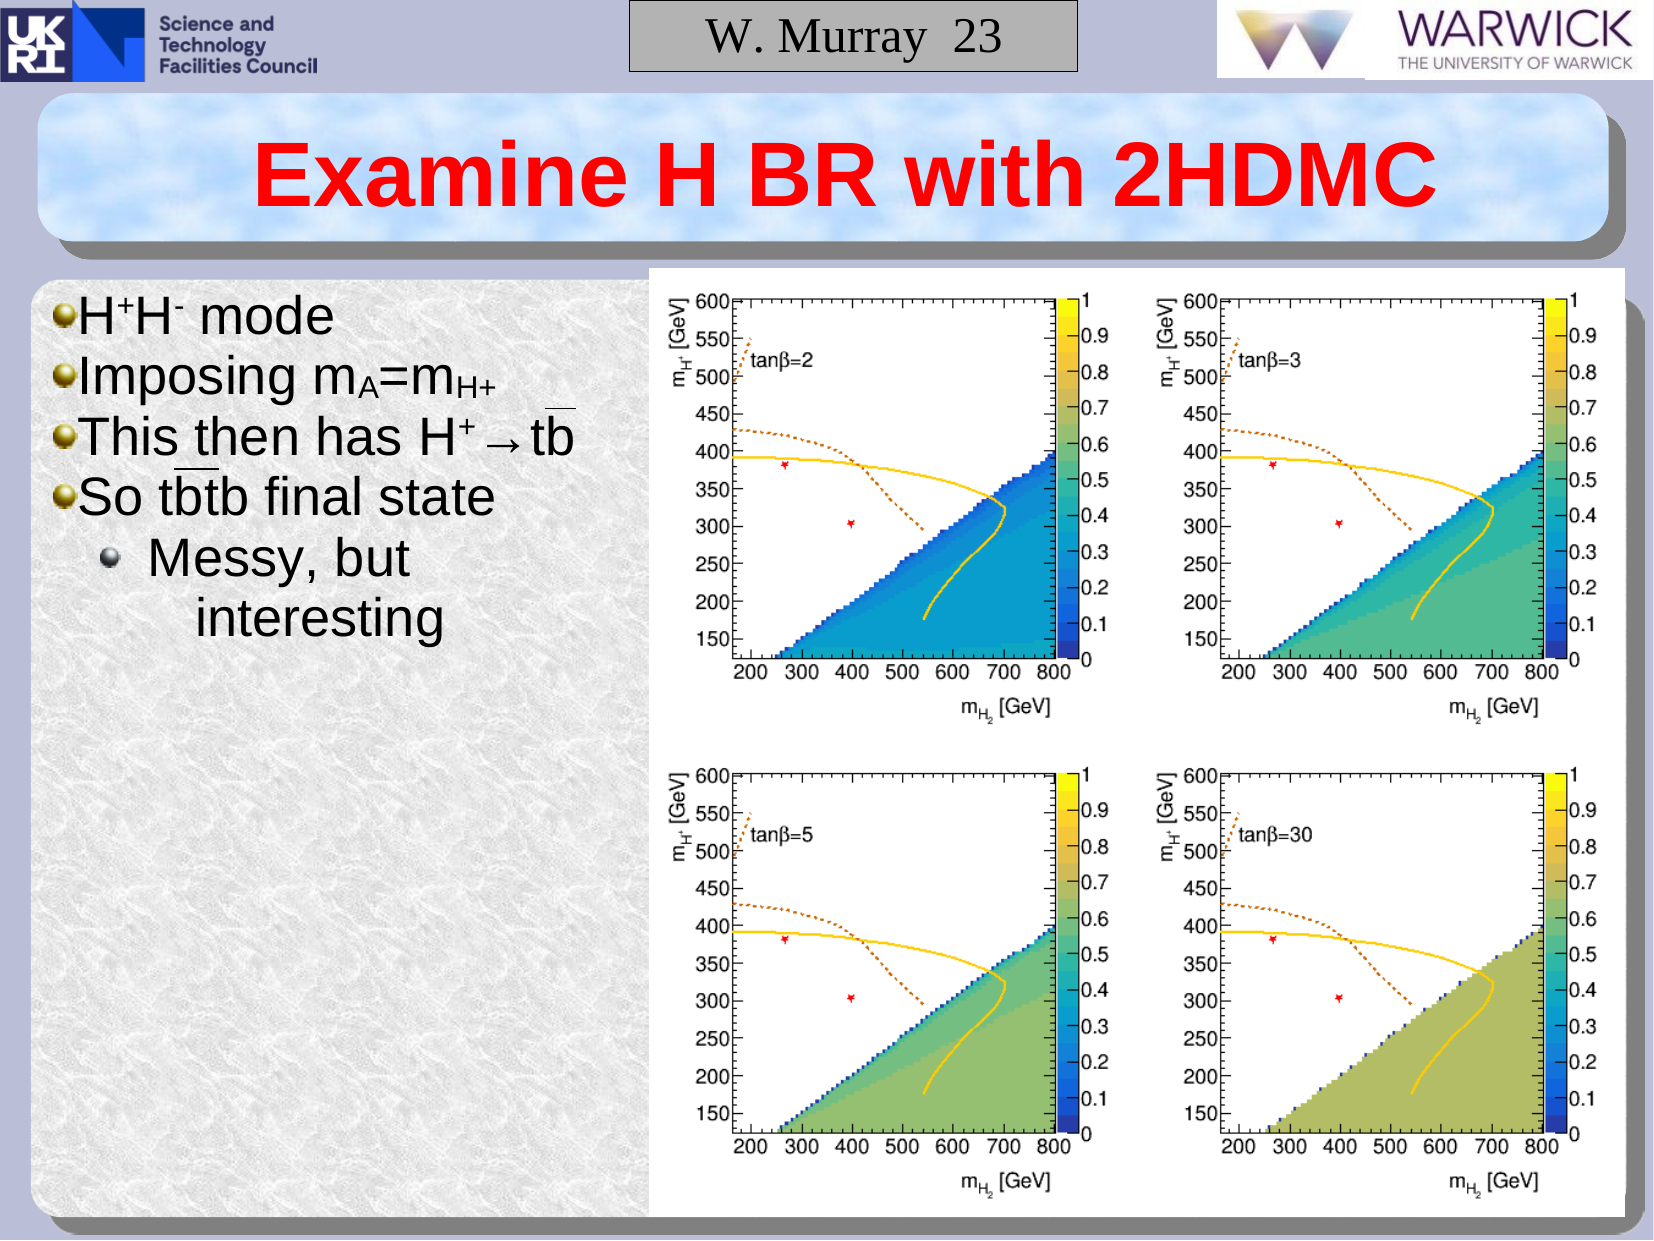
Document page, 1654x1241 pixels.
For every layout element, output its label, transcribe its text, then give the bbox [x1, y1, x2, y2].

picture [0, 0, 317, 82]
title Examine H BR with 2HDMC [90, 101, 1584, 249]
list H+H- mode Imposing mA=mH+ This then has H+→tb So tbtb final state Messy, but interesting [53, 285, 649, 1194]
picture [30, 268, 1627, 1218]
picture [1217, 0, 1654, 80]
picture [37, 93, 1609, 242]
